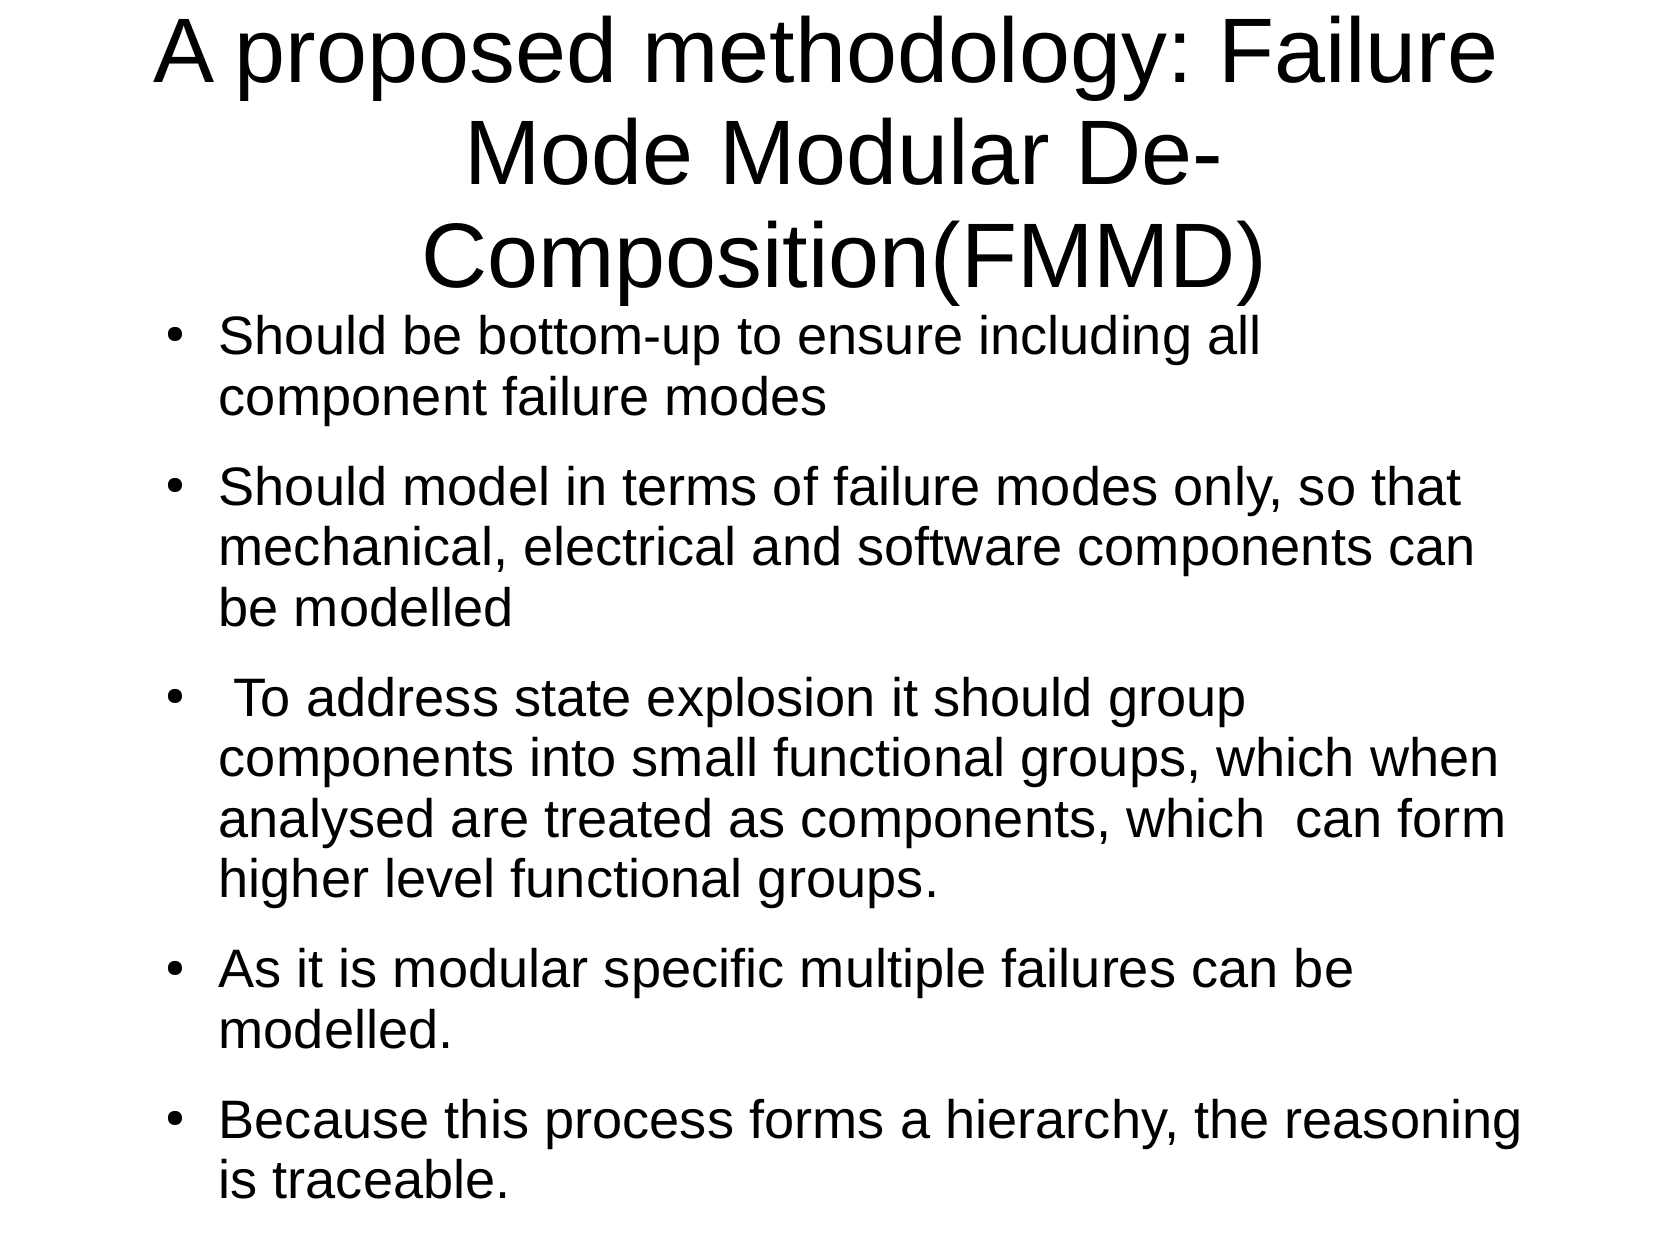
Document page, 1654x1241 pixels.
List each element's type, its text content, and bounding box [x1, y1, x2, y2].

title A proposed methodology: Failure Mode Modular De-Composition(FMMD) [82, 0, 1571, 307]
list Should be bottom-up to ensure including all component failure modes Should model in terms of failure modes only, so that mechanical, electrical and software components can be modelled To address state explosion it should group components into small functional groups, which when analysed are treated as components, which can form higher level functional groups. As it is modular specific multiple failures can be modelled. Because this process forms a hierarchy, the reasoning is traceable. [147, 305, 1529, 1211]
